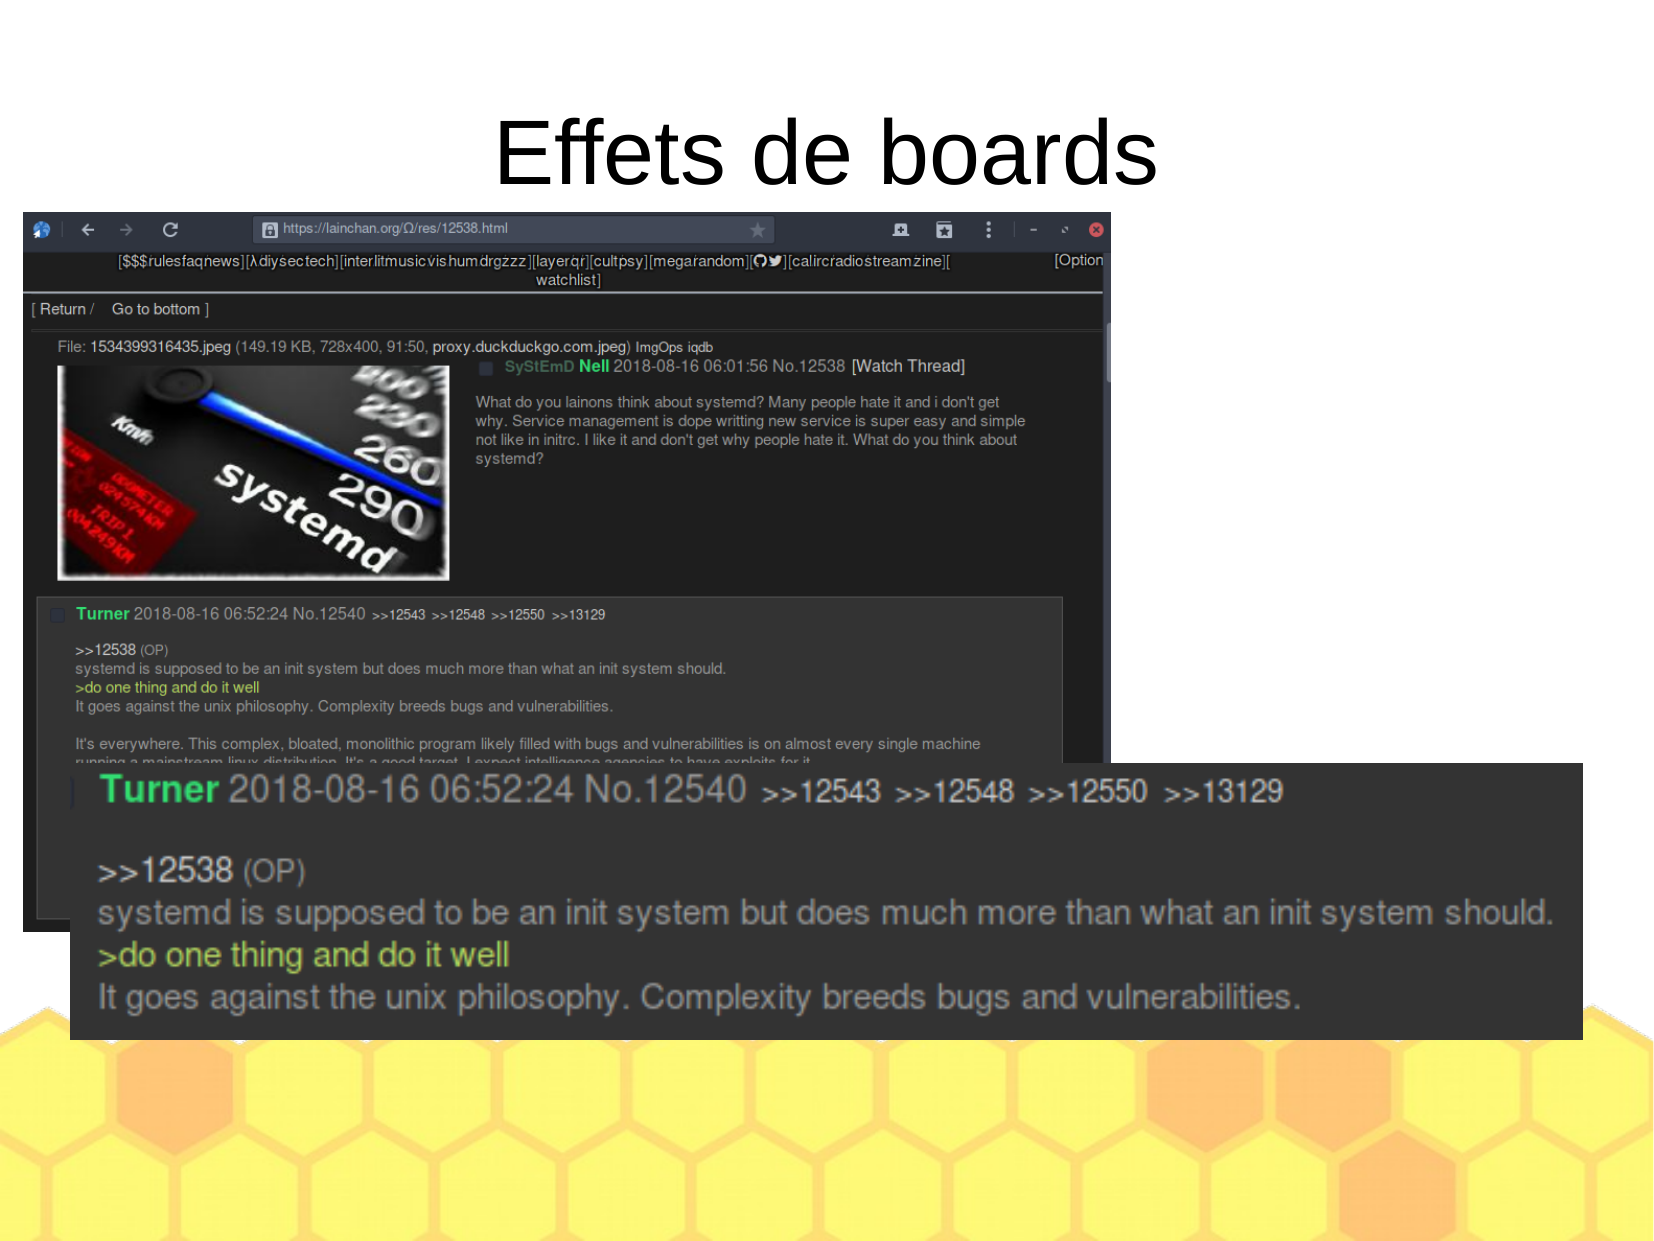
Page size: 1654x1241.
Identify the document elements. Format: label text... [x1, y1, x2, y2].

title Effets de boards [82, 49, 1571, 257]
picture [0, 212, 1654, 1241]
